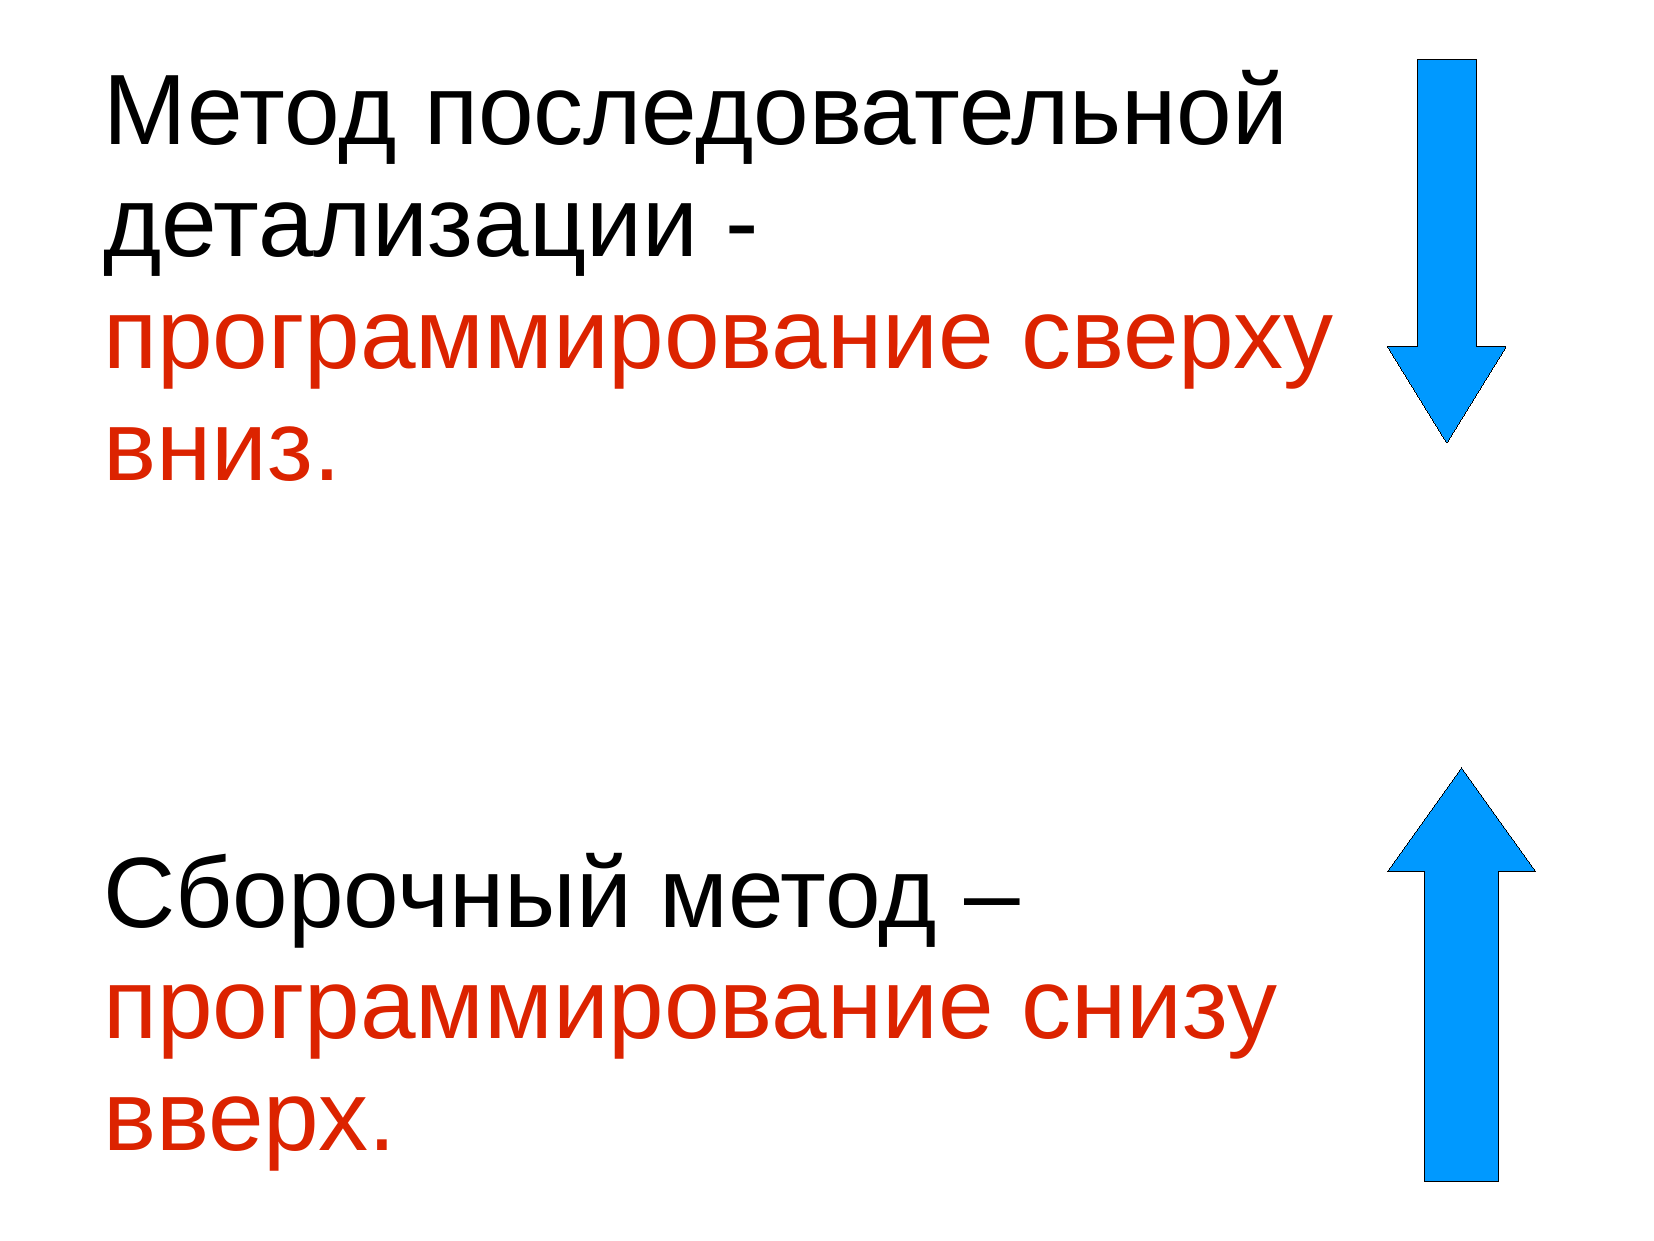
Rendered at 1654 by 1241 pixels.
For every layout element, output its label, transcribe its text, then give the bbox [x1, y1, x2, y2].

text_box [1387, 767, 1536, 1182]
text_box Метод последовательной детализации - программирование сверху вниз. Сборочный метод – программирование снизу вверх. [88, 47, 1477, 1180]
text_box [1387, 59, 1506, 443]
